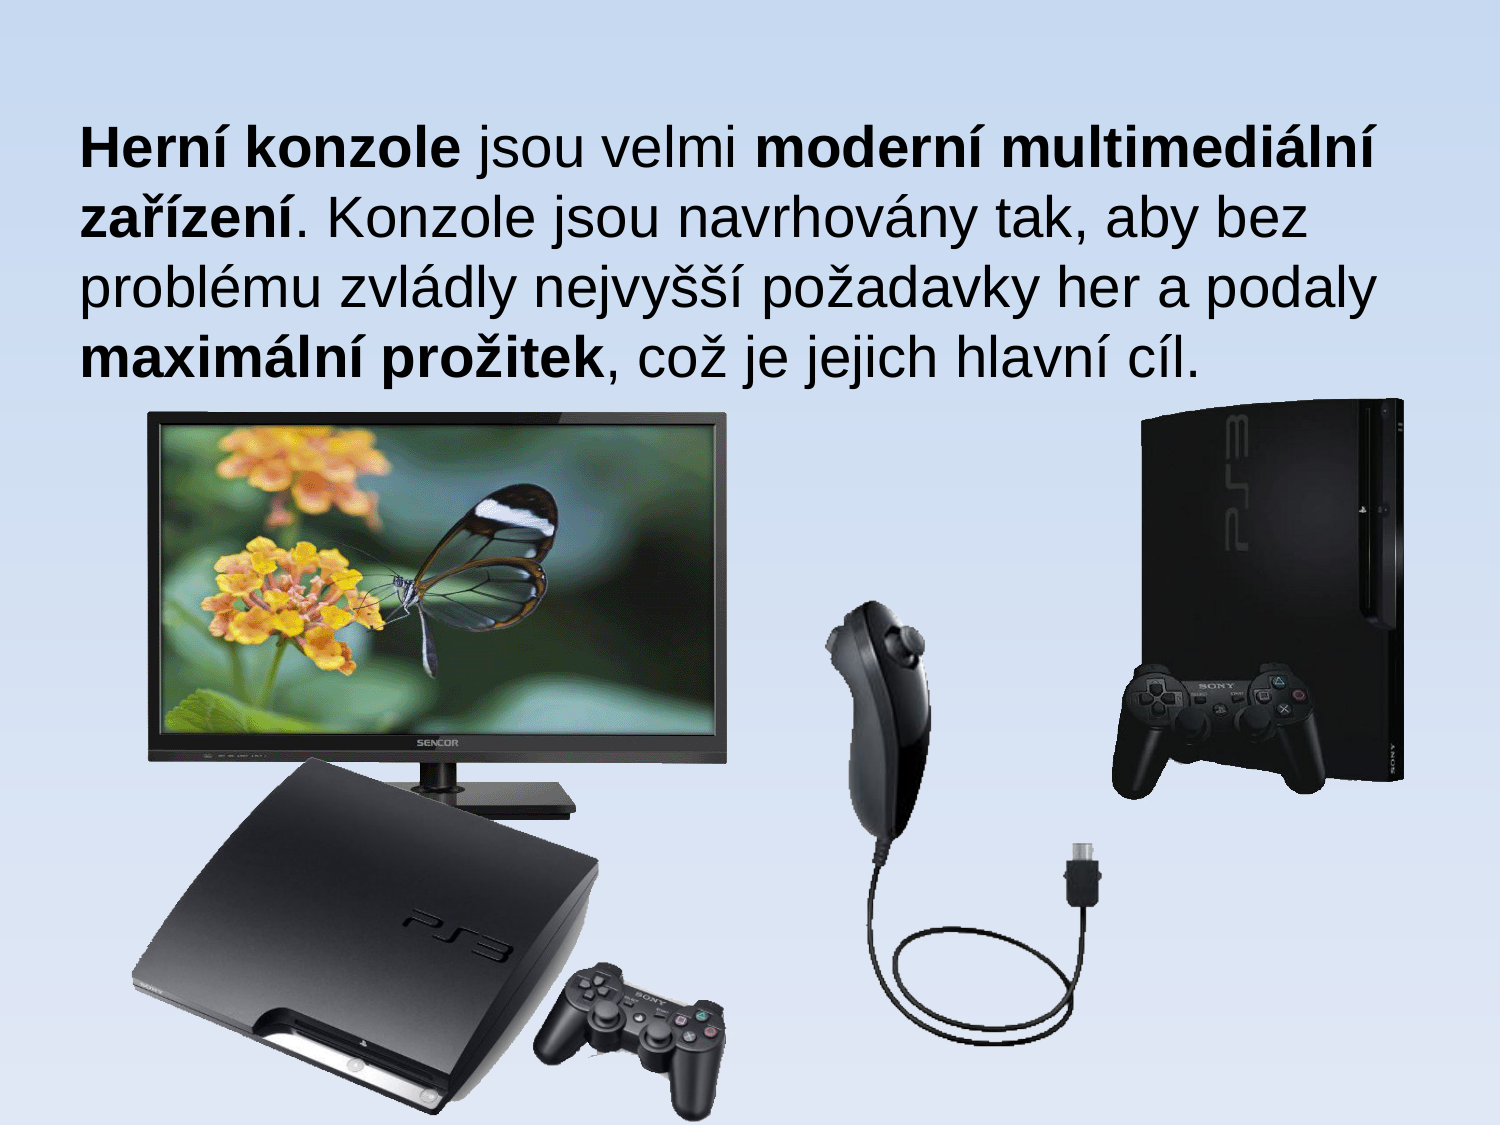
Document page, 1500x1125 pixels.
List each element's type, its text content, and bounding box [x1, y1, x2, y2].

list Herní konzole jsou velmi moderní multimediální zařízení. Konzole jsou navrhovány tak, aby bez problému zvládly nejvyšší požadavky her a podaly maximální prožitek, což je jejich hlavní cíl. [29, 101, 1447, 433]
picture [123, 326, 1500, 1125]
